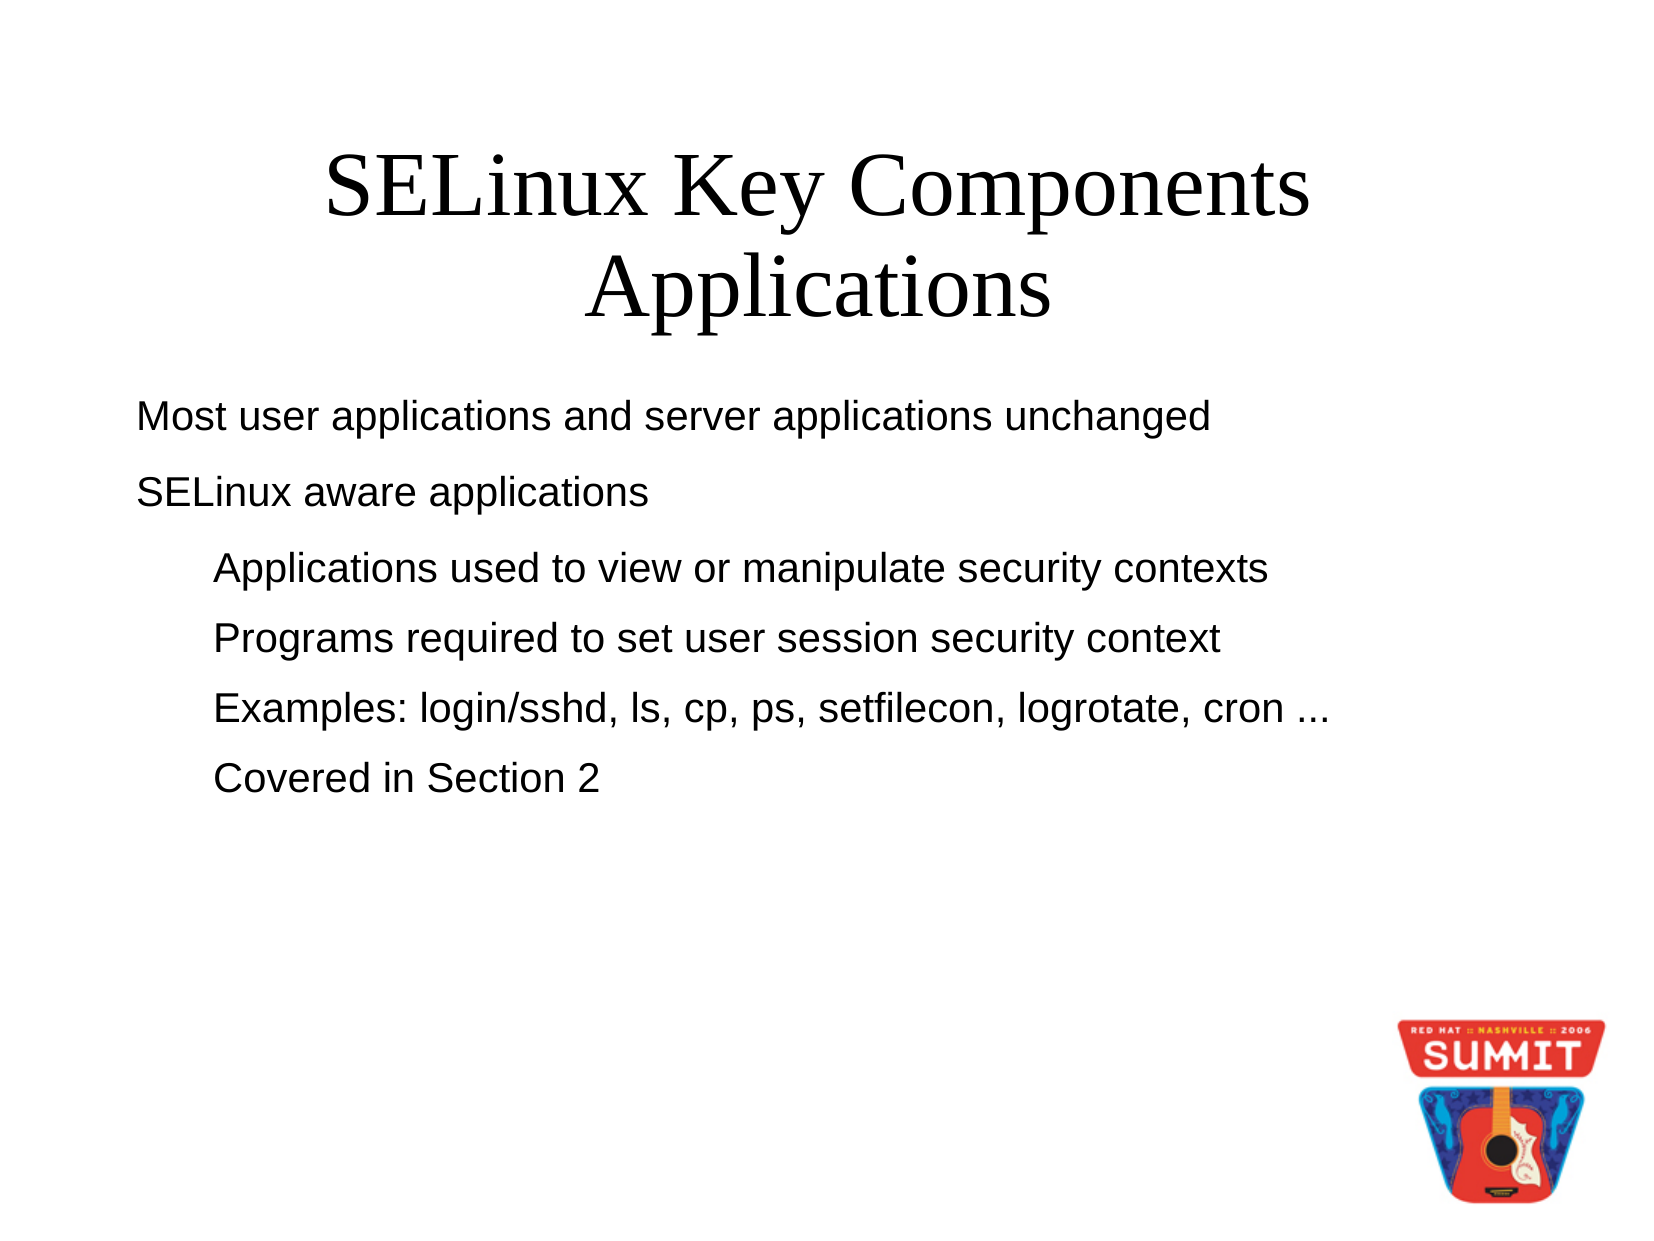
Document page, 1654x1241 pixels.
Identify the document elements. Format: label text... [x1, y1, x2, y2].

title SELinux Key Components Applications [112, 107, 1525, 362]
list Most user applications and server applications unchanged SELinux aware applications Applications used to view or manipulate security contexts Programs required to set user session security context Examples: login/sshd, ls, cp, ps, setfilecon, logrotate, cron ... Covered in Section 2 [118, 392, 1531, 1241]
picture [1531, 1011, 1611, 1211]
